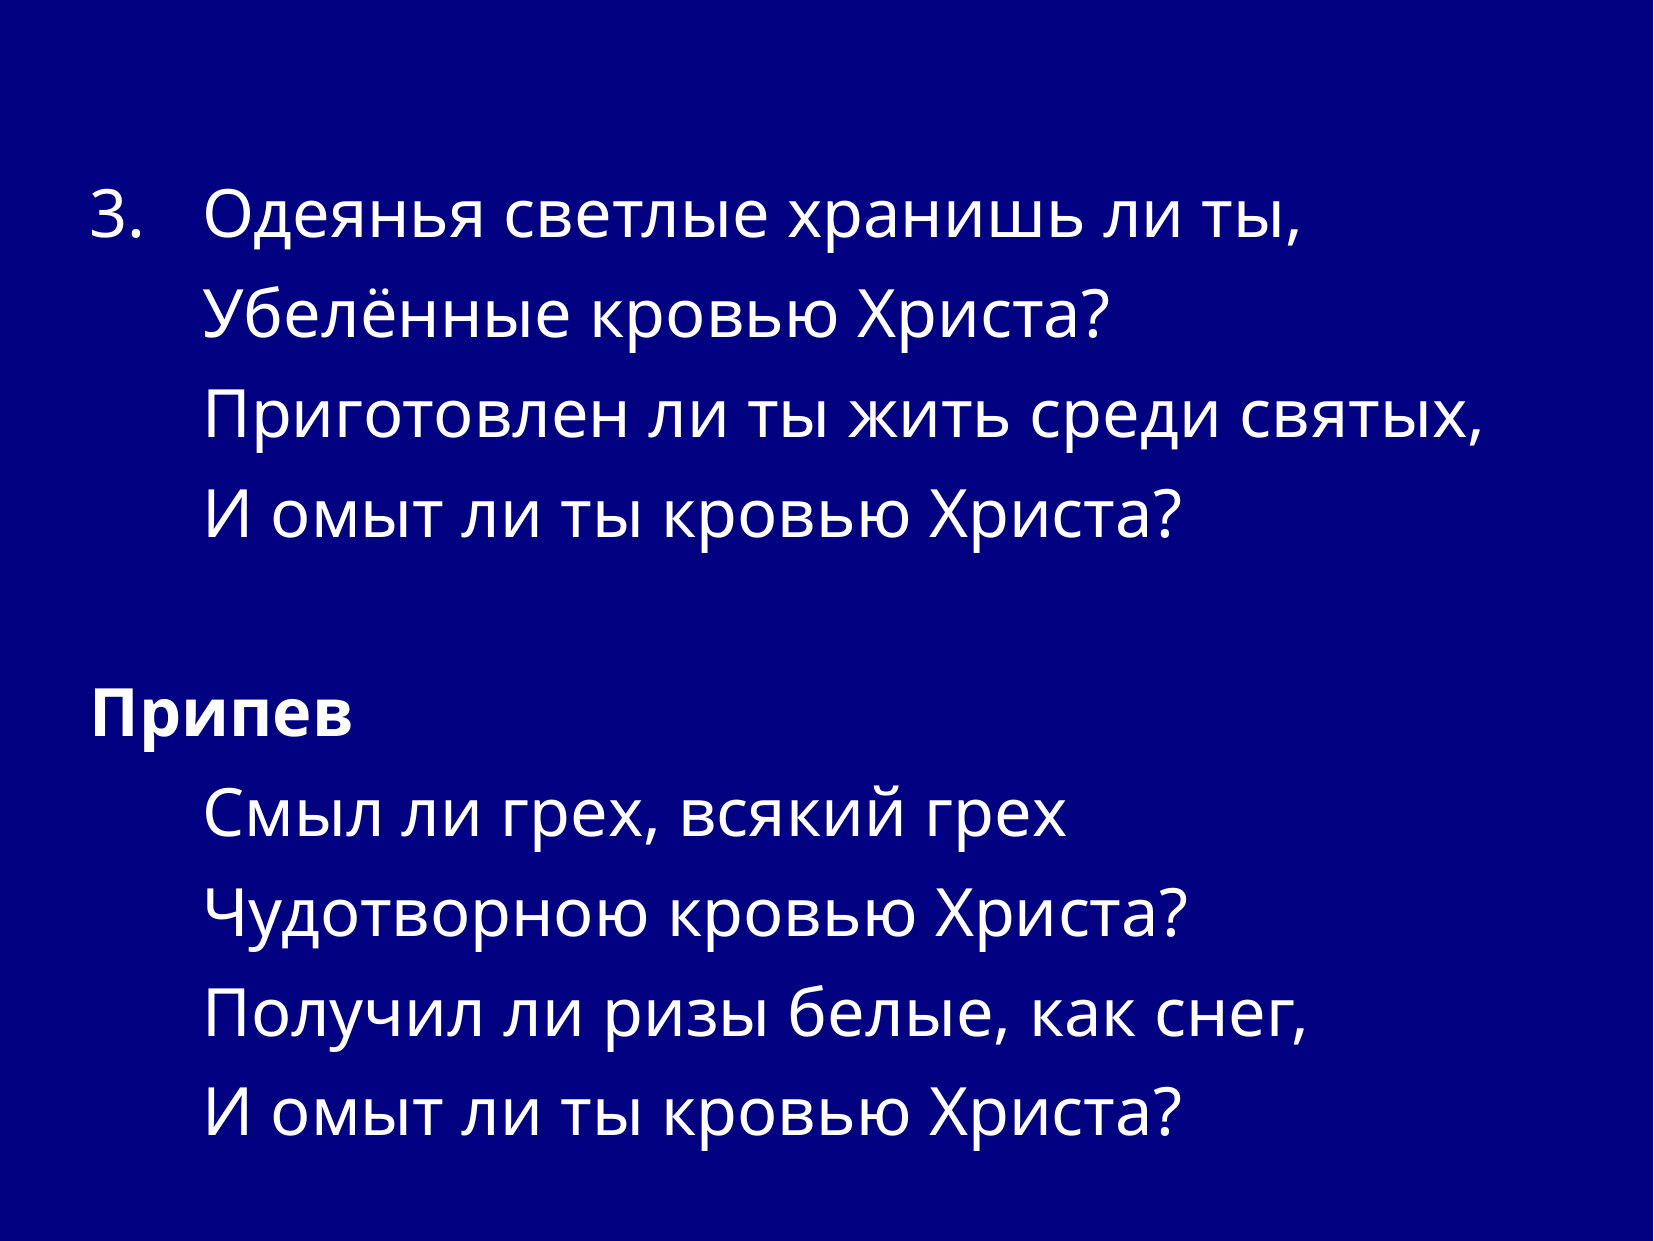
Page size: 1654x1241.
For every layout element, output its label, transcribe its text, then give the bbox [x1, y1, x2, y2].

text_box 3. Одеянья светлые хранишь ли ты, Убелённые кровью Христа? Приготовлен ли ты жить среди святых, И омыт ли ты кровью Христа? Припев Смыл ли грех, всякий грех Чудотворною кровью Христа? Получил ли ризы белые, как снег, И омыт ли ты кровью Христа? [75, 150, 1653, 1163]
